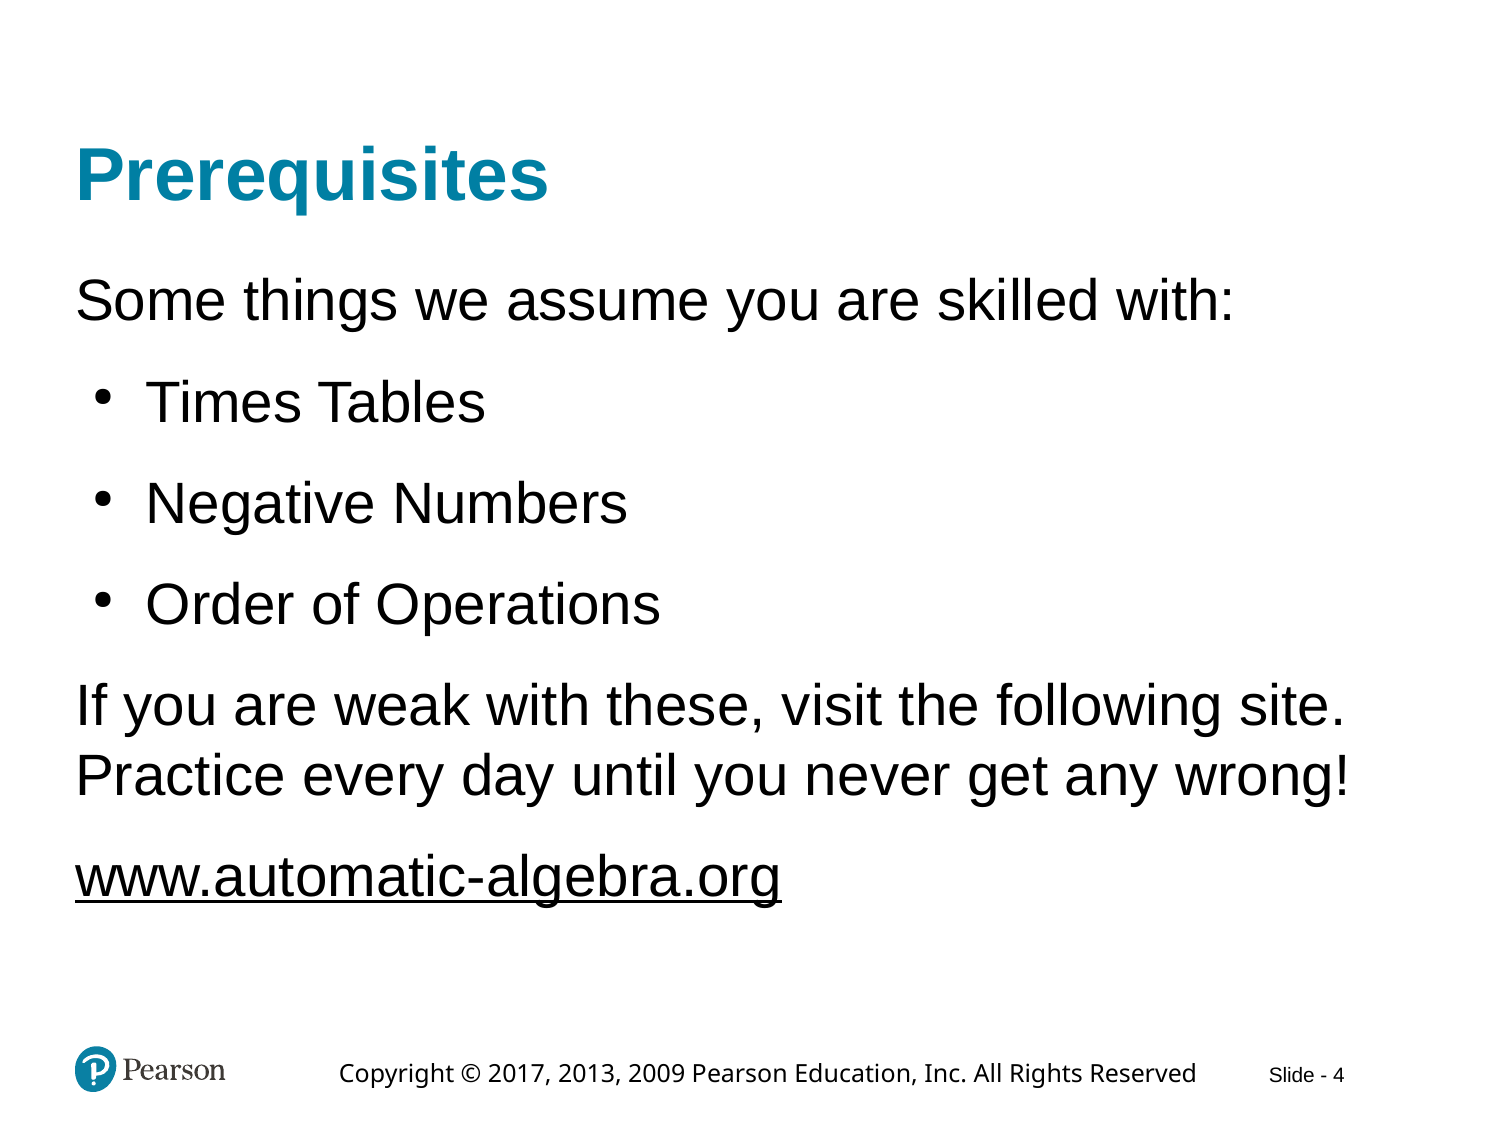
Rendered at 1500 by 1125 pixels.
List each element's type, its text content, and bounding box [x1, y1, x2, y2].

list Some things we assume you are skilled with: Times Tables Negative Numbers Order of Operations If you are weak with these, visit the following site. Practice every day until you never get any wrong! www.automatic-algebra.org [75, 262, 1425, 1013]
title Prerequisites [75, 35, 1425, 216]
